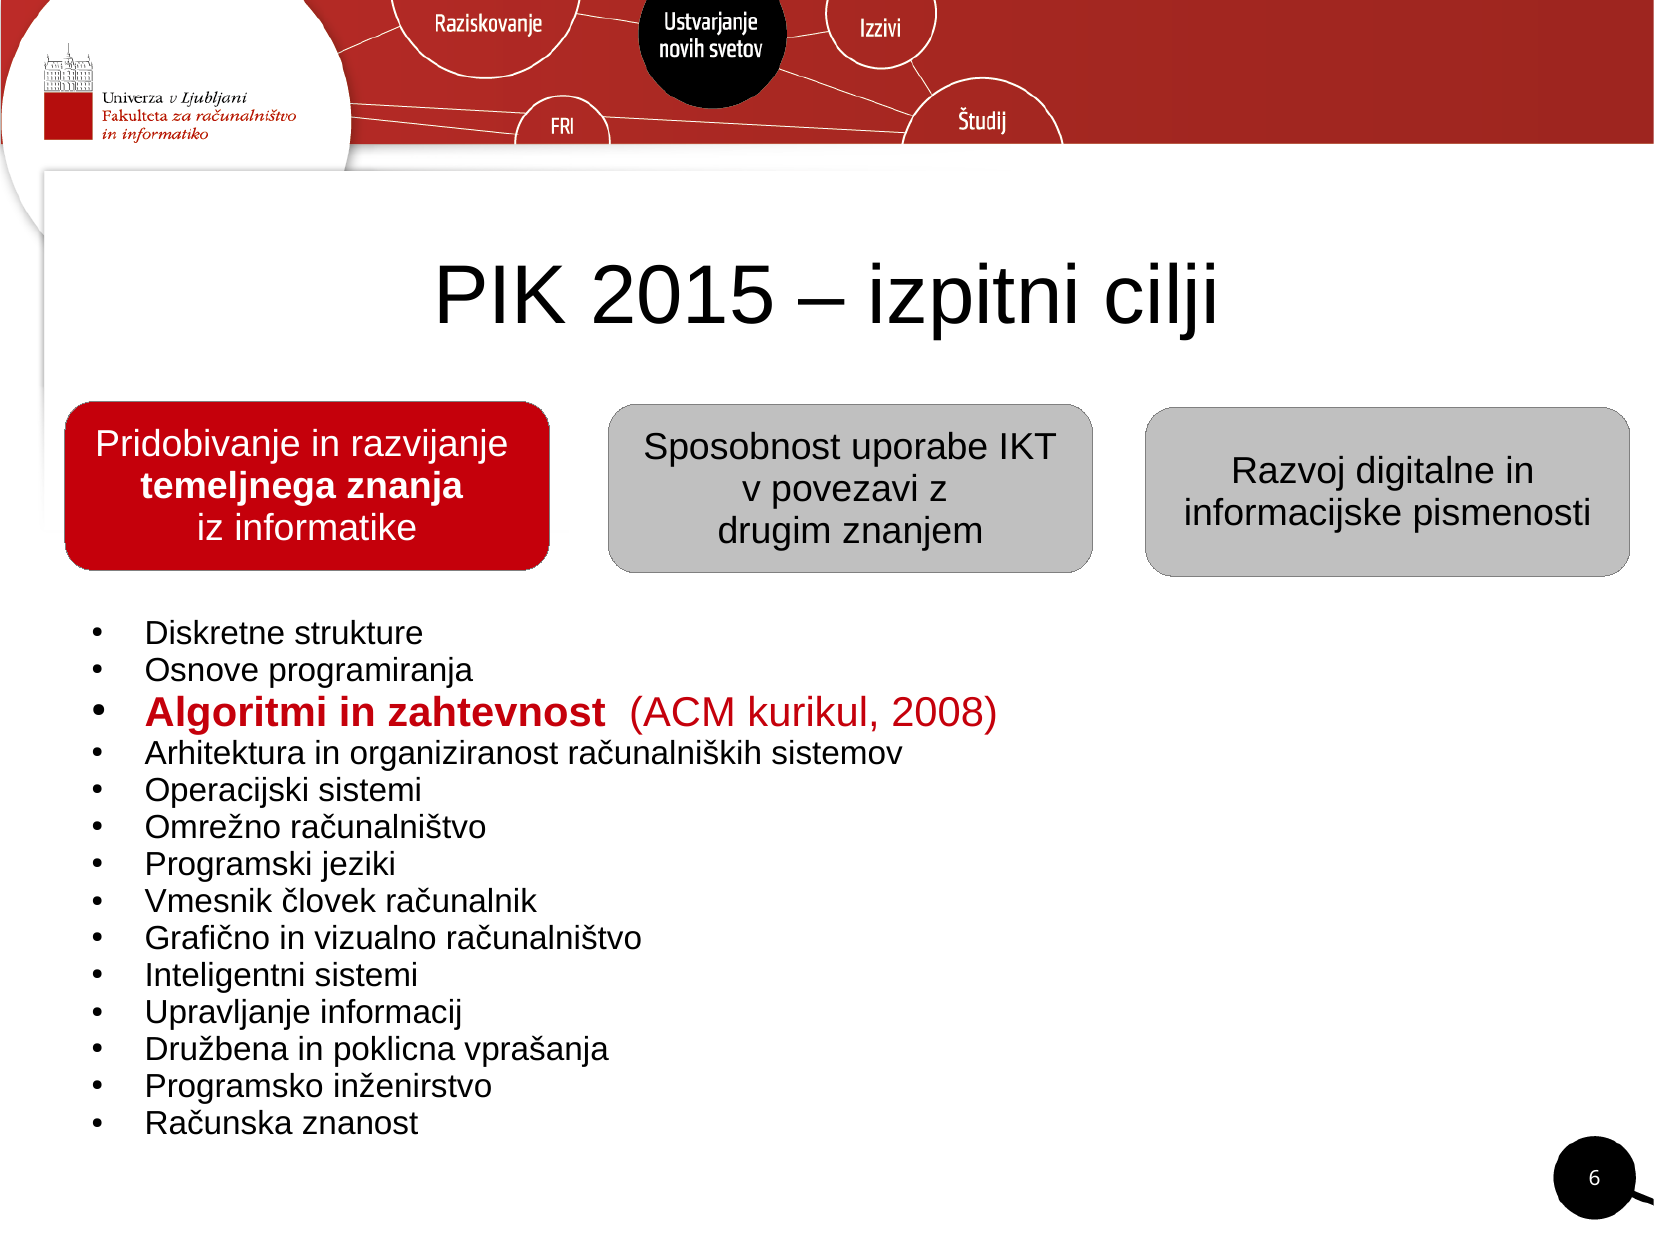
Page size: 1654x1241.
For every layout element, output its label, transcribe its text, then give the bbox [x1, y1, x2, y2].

list Diskretne strukture Osnove programiranja Algoritmi in zahtevnost (ACM kurikul, 2008) Arhitektura in organiziranost računalniških sistemov Operacijski sistemi Omrežno računalništvo Programski jeziki Vmesnik človek računalnik Grafično in vizualno računalništvo Inteligentni sistemi Upravljanje informacij Družbena in poklicna vprašanja Programsko inženirstvo Računska znanost [73, 614, 1580, 1158]
text_box Sposobnost uporabe IKT v povezavi z drugim znanjem [608, 404, 1093, 573]
title PIK 2015 – izpitni cilji [82, 191, 1571, 399]
text_box Razvoj digitalne in informacijske pismenosti [1145, 407, 1630, 577]
text_box Pridobivanje in razvijanje temeljnega znanja iz informatike [64, 401, 550, 571]
picture [0, 0, 1654, 1241]
text_box <številka> [1553, 1145, 1636, 1212]
